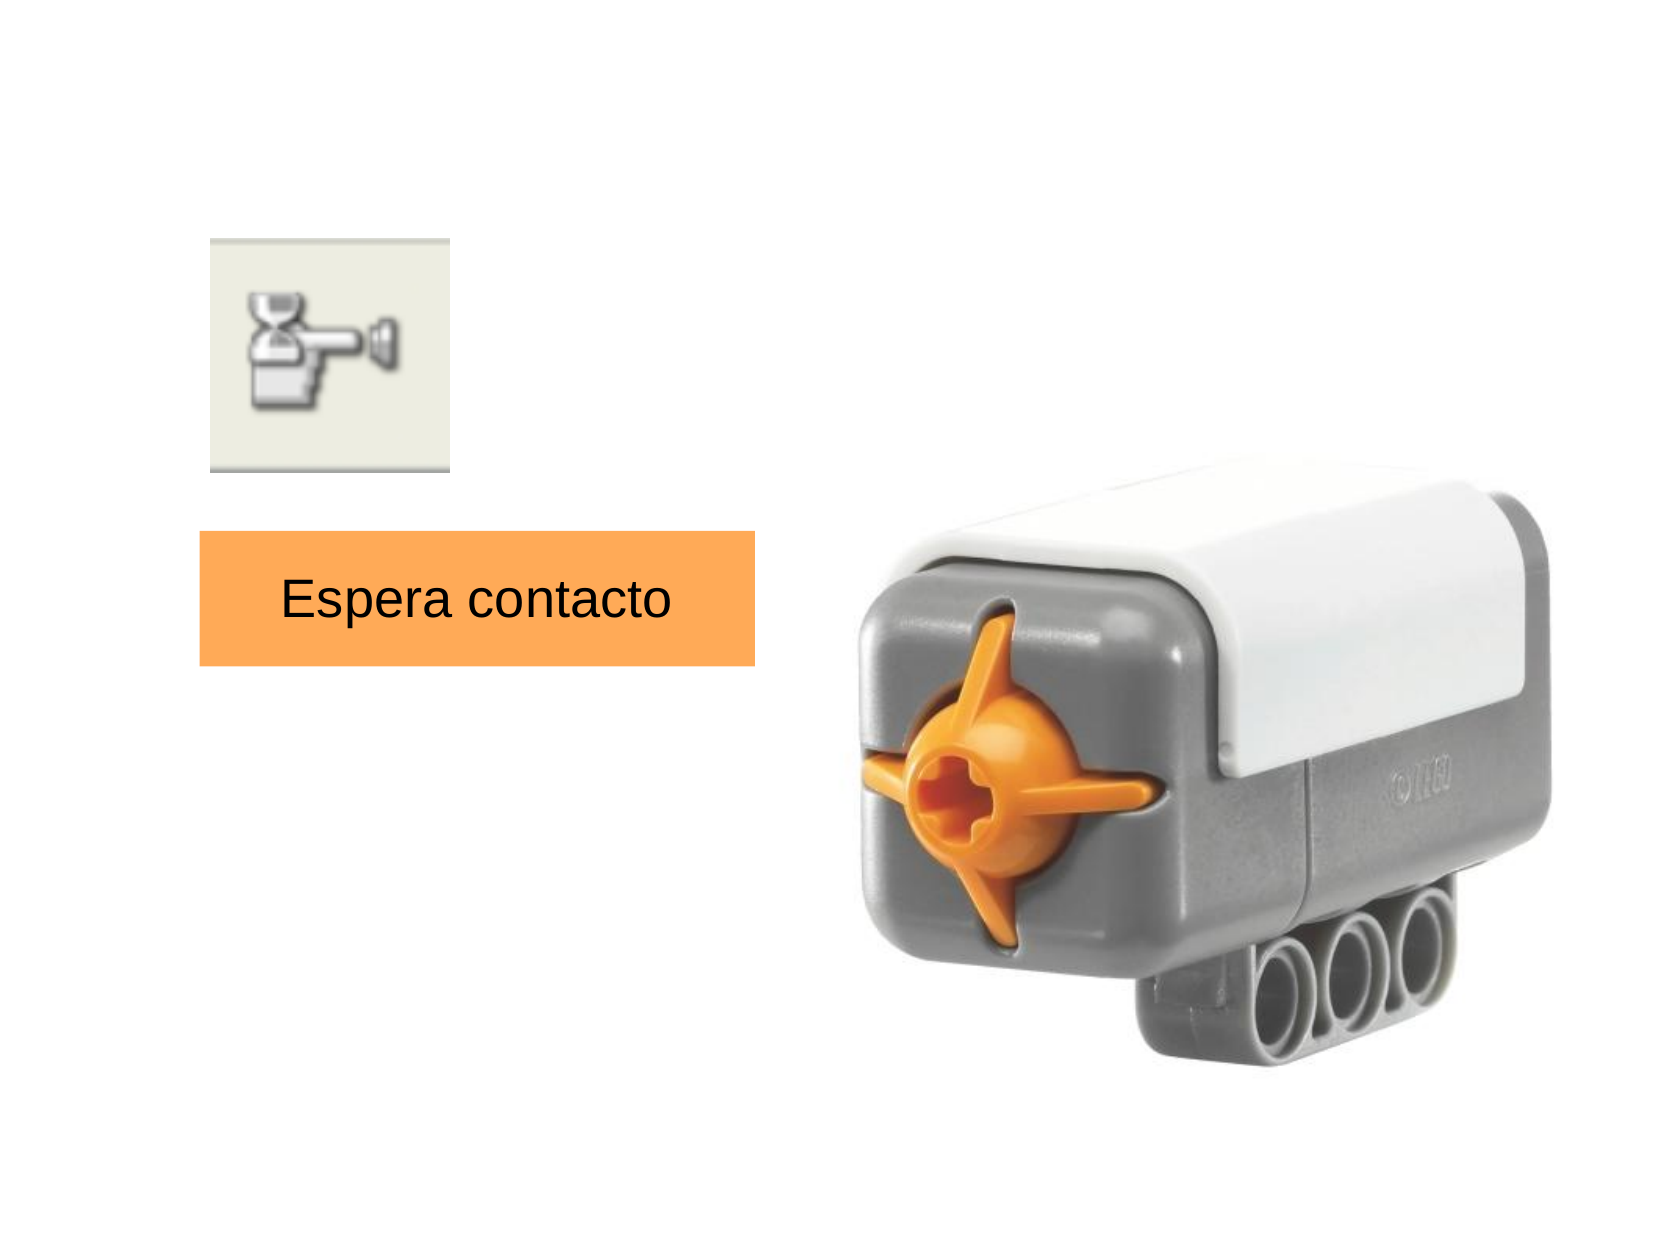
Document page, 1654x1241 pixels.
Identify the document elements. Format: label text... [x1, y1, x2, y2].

text_box Espera contacto [199, 530, 755, 667]
picture [210, 238, 450, 473]
picture [830, 442, 1628, 1122]
